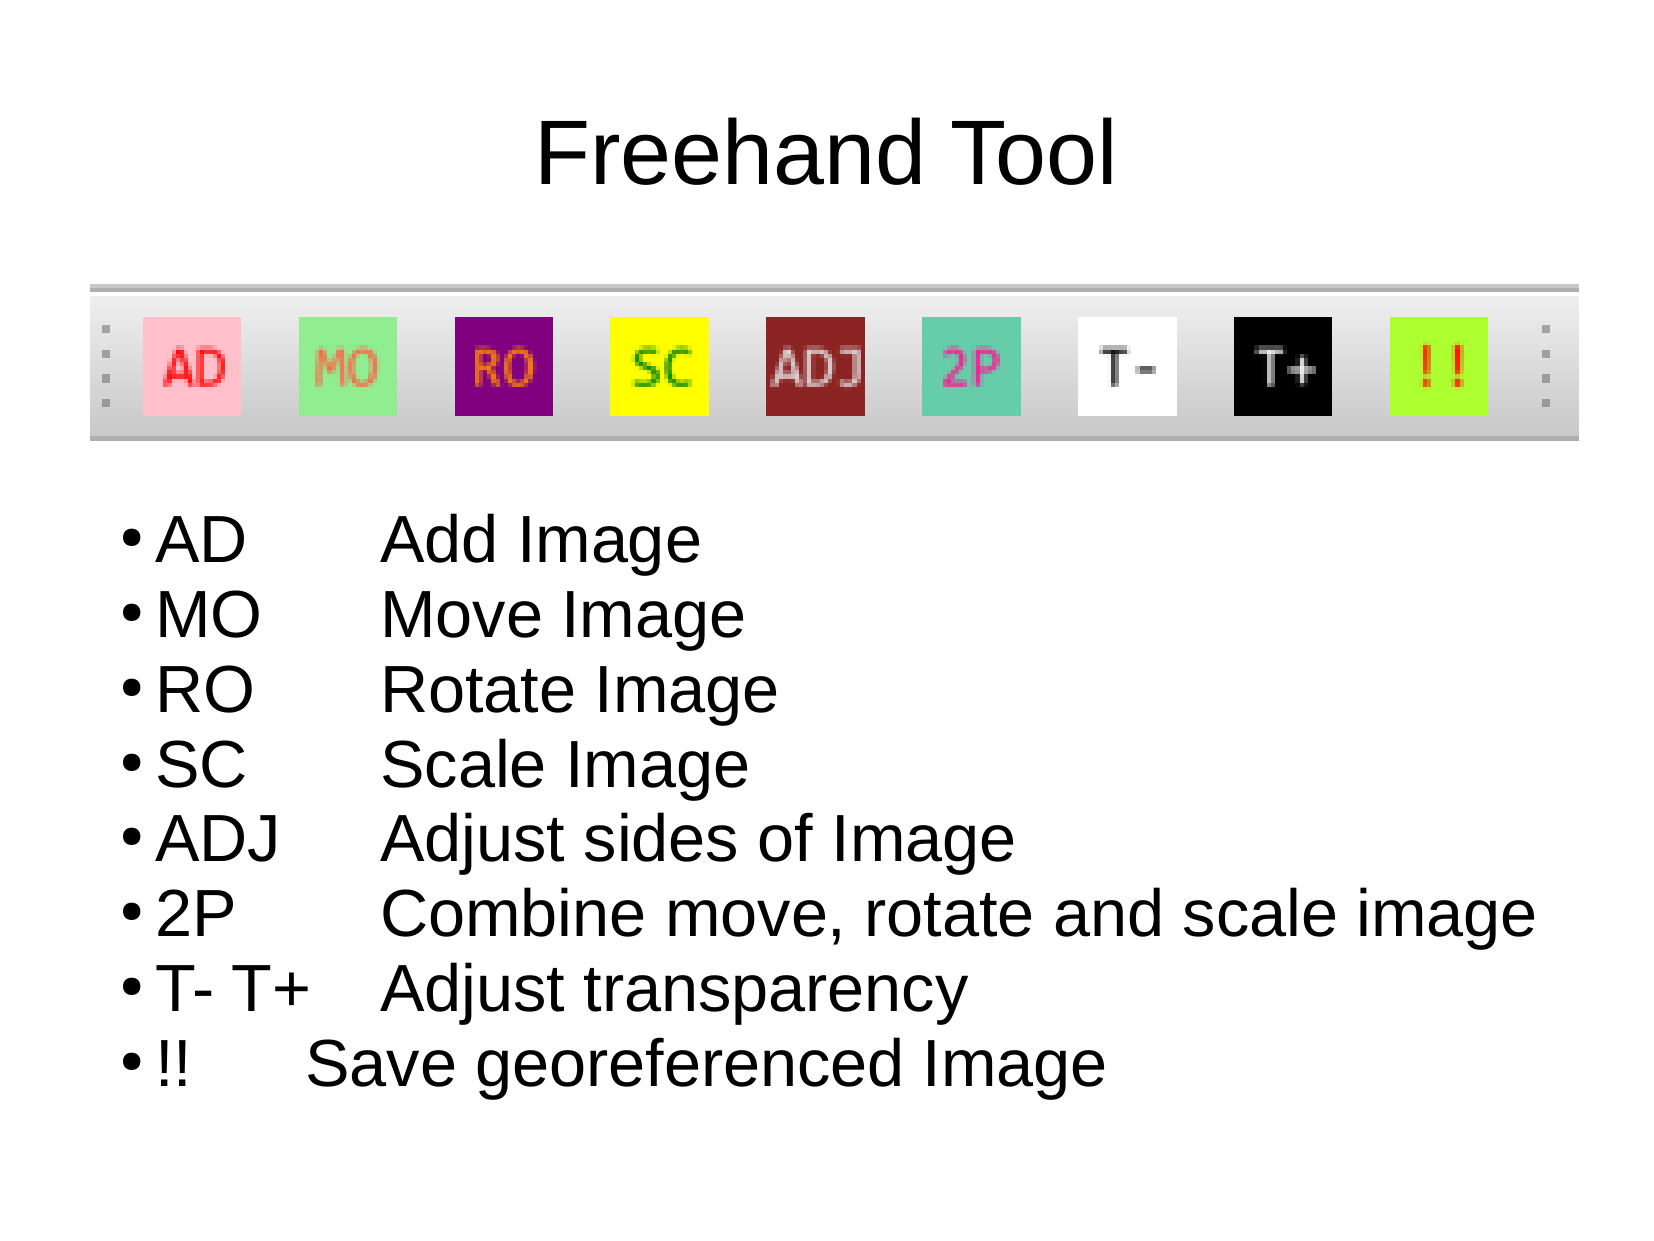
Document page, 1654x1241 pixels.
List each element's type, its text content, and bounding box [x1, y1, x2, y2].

title Freehand Tool [82, 49, 1571, 257]
picture [90, 284, 1579, 441]
text_box AD Add Image MO Move Image RO Rotate Image SC Scale Image ADJ Adjust sides of Image 2P Combine move, rotate and scale image T- T+ Adjust transparency !! Save georeferenced Image [105, 495, 1606, 1104]
